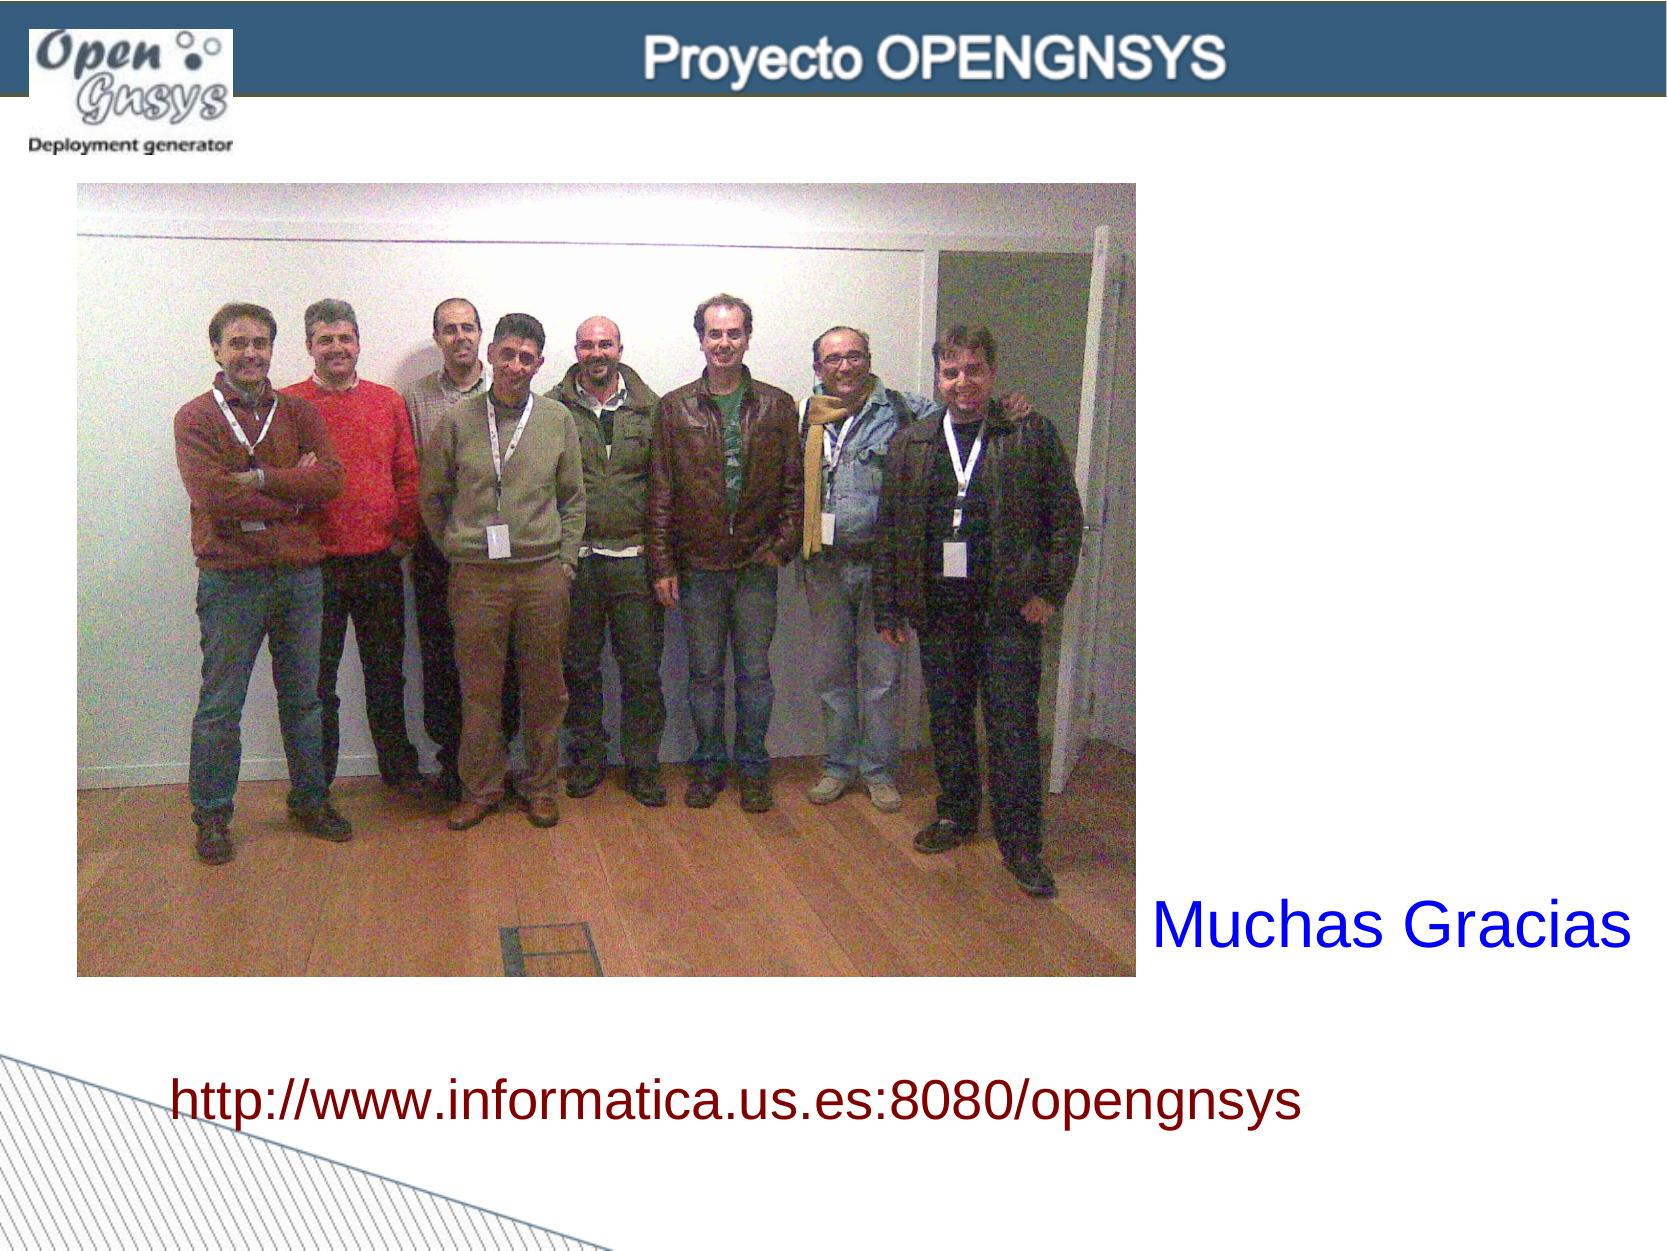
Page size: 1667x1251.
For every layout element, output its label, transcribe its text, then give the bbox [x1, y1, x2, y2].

text_box Muchas Gracias [1136, 873, 1649, 968]
picture [0, 0, 1667, 1251]
text_box http://www.informatica.us.es:8080/opengnsys [79, 1056, 1637, 1145]
